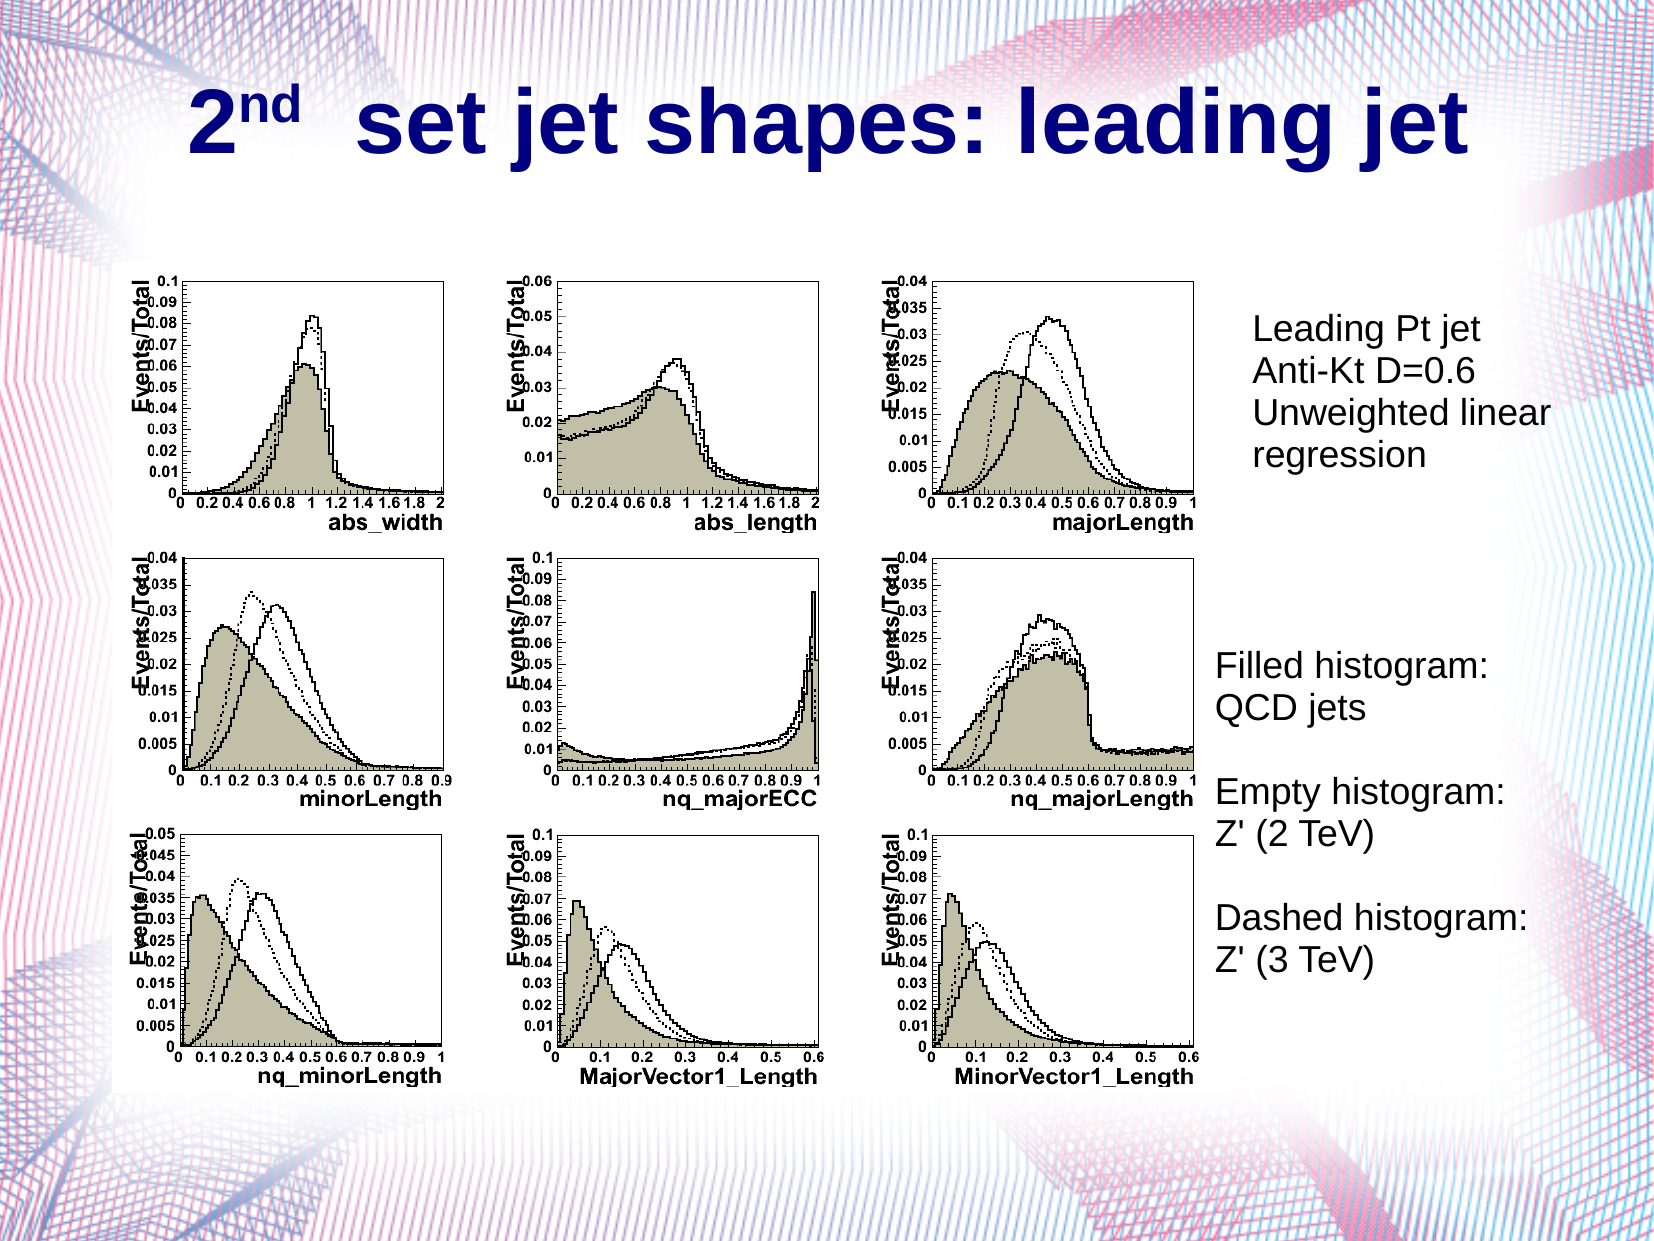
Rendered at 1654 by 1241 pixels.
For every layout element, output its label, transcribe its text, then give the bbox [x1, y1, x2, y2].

text_box Filled histogram: QCD jets Empty histogram: Z' (2 TeV) Dashed histogram: Z' (3 TeV) [1200, 637, 1576, 989]
picture [0, 0, 1654, 1241]
title 2nd set jet shapes: leading jet [82, 56, 1576, 188]
text_box Leading Pt jet Anti-Kt D=0.6 Unweighted linear regression [1238, 300, 1613, 483]
